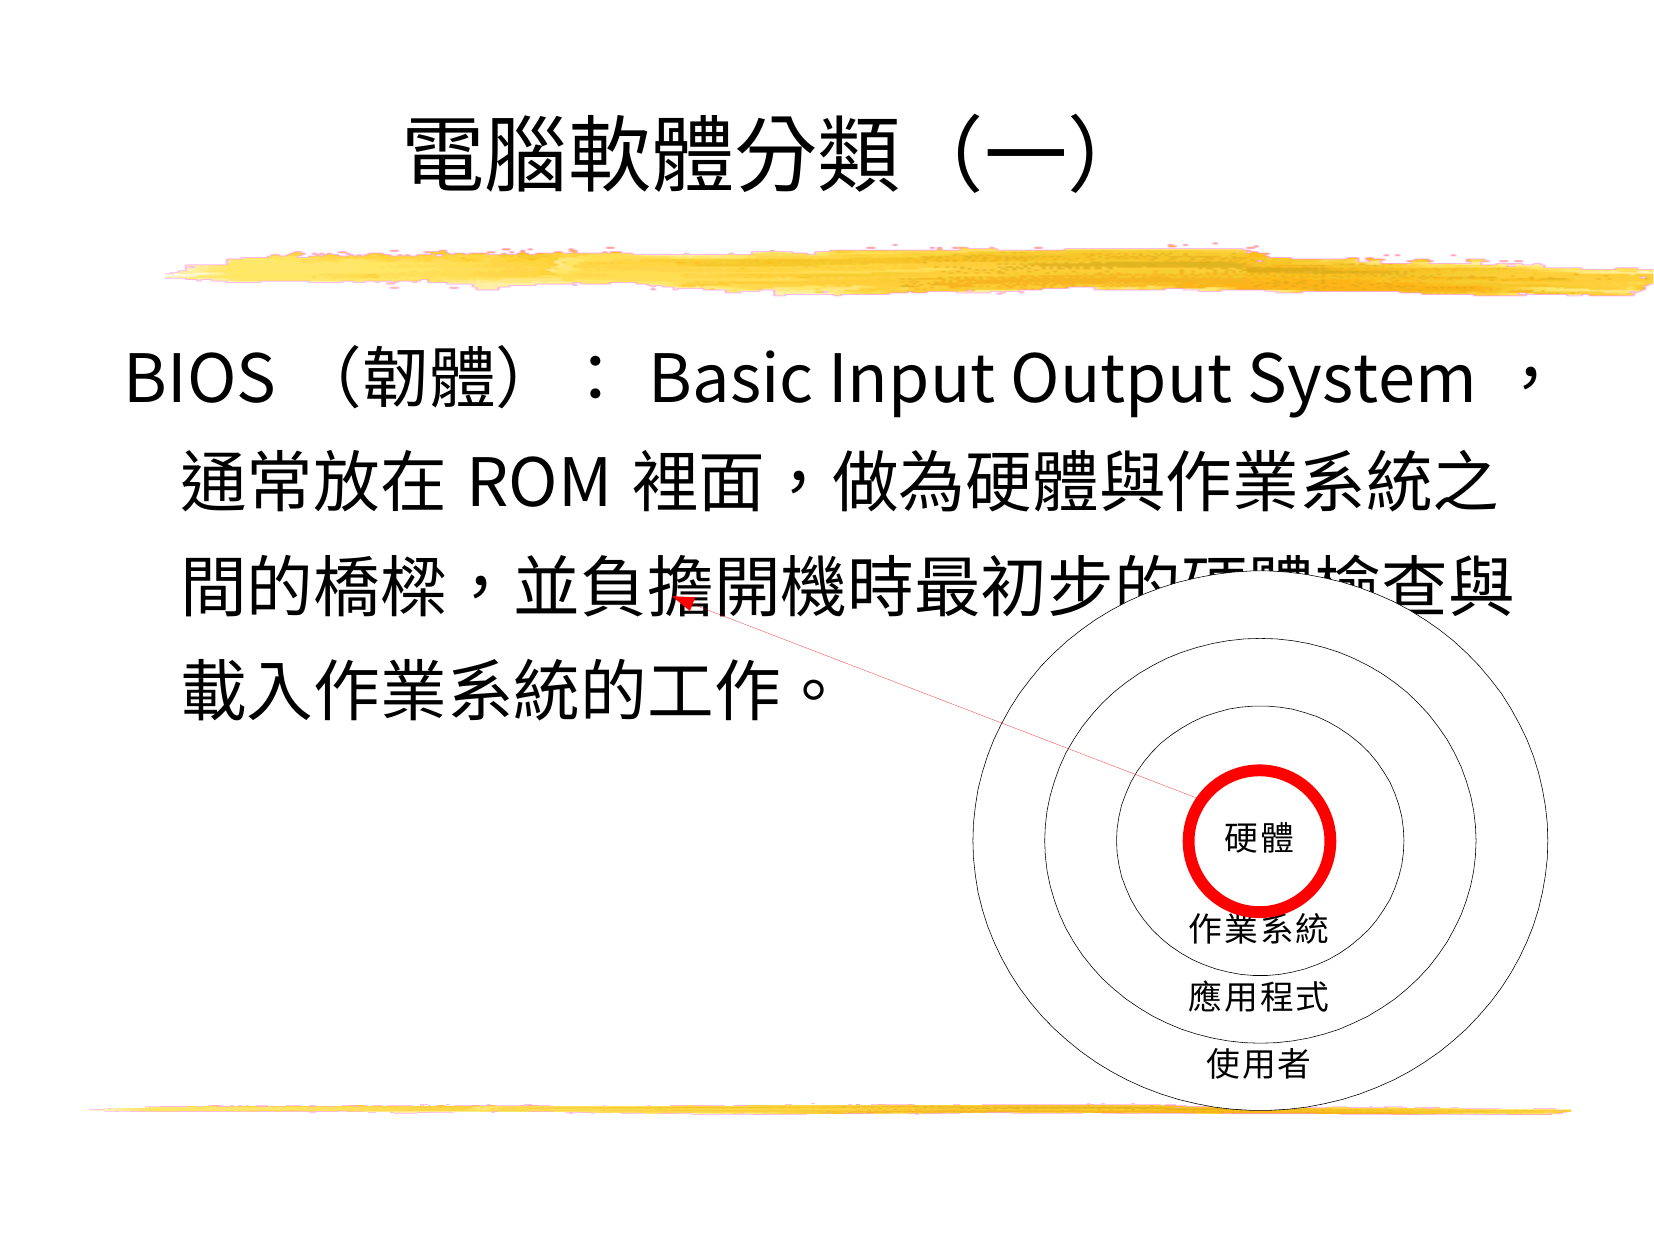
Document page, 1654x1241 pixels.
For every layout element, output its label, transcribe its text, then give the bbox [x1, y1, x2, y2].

picture [82, 1102, 1571, 1117]
chart [971, 569, 1550, 1112]
title 電腦軟體分類（一） [73, 39, 1480, 249]
list BIOS（韌體）：Basic Input Output System，通常放在ROM裡面，做為硬體與作業系統之間的橋樑，並負擔開機時最初步的硬體檢查與載入作業系統的工作。 [124, 316, 1530, 1062]
chart [1195, 777, 1324, 906]
picture [165, 237, 1654, 308]
